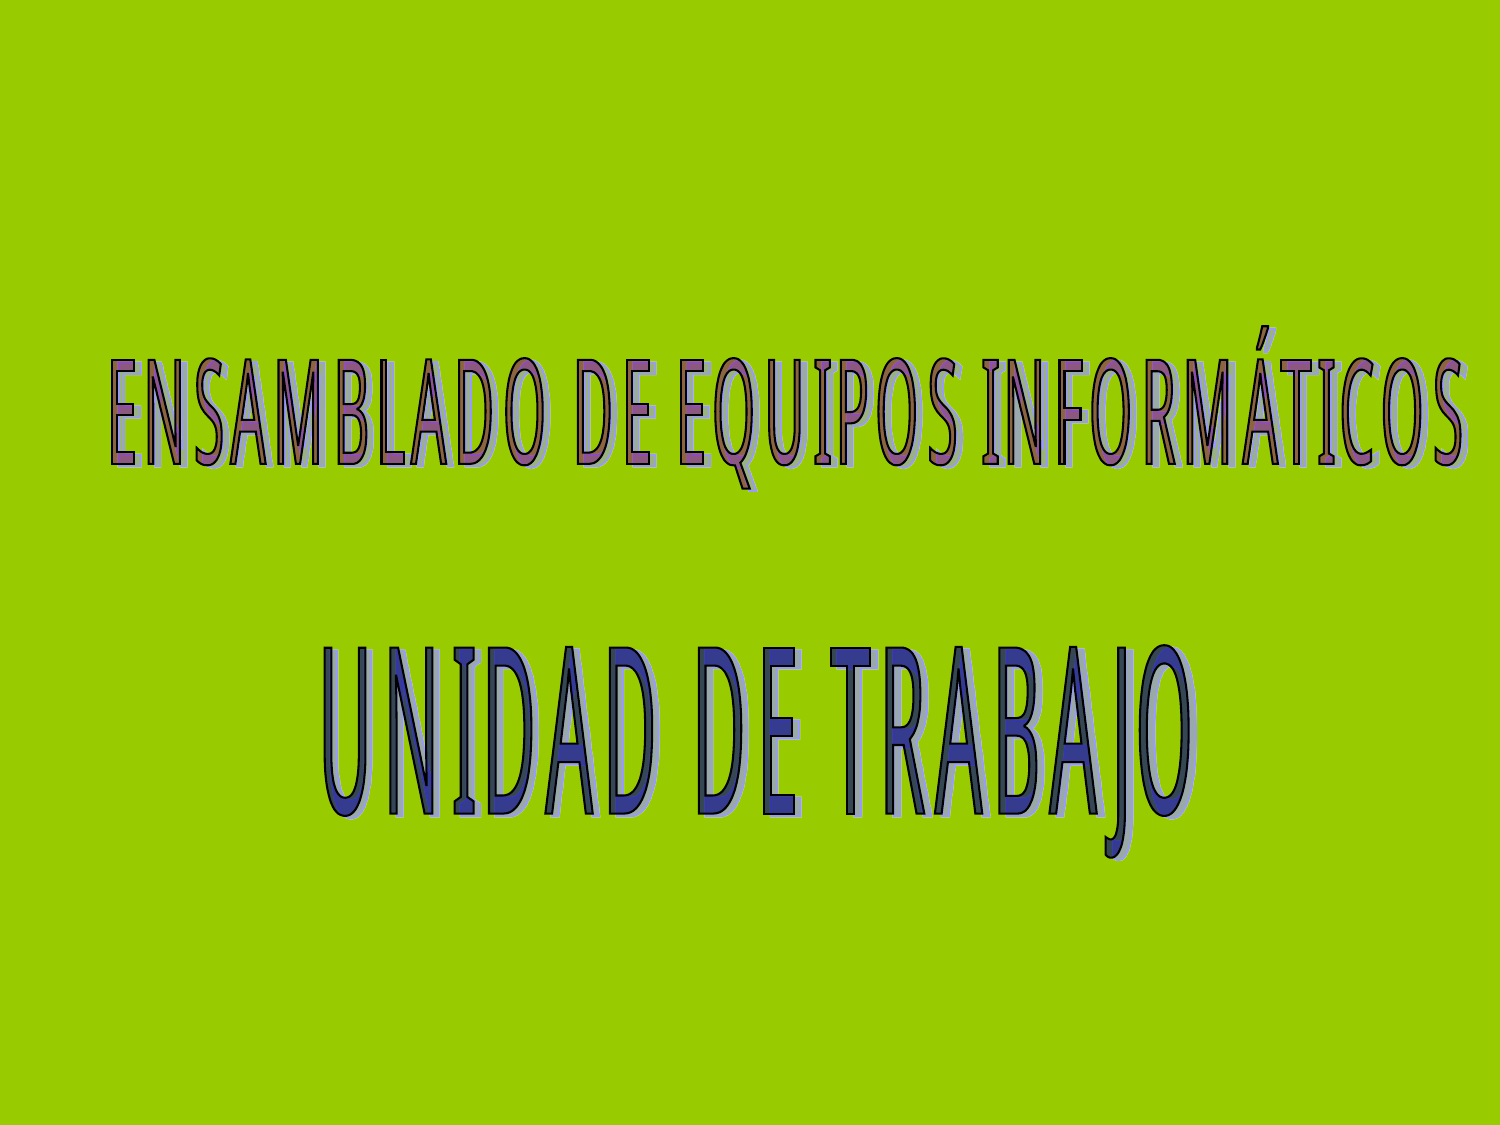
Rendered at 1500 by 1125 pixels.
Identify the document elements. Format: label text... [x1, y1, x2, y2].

text_box UNIDAD DE TRABAJO [1049, 646, 1097, 814]
text_box ENSAMBLADO DE EQUIPOS INFORMÁTICOS [148, 359, 180, 464]
text_box ENSAMBLADO DE EQUIPOS INFORMÁTICOS [1146, 359, 1175, 464]
text_box UNIDAD DE TRABAJO [454, 647, 474, 814]
text_box UNIDAD DE TRABAJO [764, 647, 794, 814]
text_box ENSAMBLADO DE EQUIPOS INFORMÁTICOS [930, 358, 956, 466]
text_box ENSAMBLADO DE EQUIPOS INFORMÁTICOS [1008, 359, 1041, 464]
text_box ENSAMBLADO DE EQUIPOS INFORMÁTICOS [1342, 358, 1373, 466]
text_box ENSAMBLADO DE EQUIPOS INFORMÁTICOS [1435, 358, 1461, 466]
text_box ENSAMBLADO DE EQUIPOS INFORMÁTICOS [338, 359, 367, 464]
text_box UNIDAD DE TRABAJO [324, 647, 366, 816]
text_box ENSAMBLADO DE EQUIPOS INFORMÁTICOS [878, 358, 915, 466]
text_box ENSAMBLADO DE EQUIPOS INFORMÁTICOS [680, 359, 703, 464]
text_box UNIDAD DE TRABAJO [1139, 645, 1189, 816]
text_box UNIDAD DE TRABAJO [488, 647, 532, 814]
text_box ENSAMBLADO DE EQUIPOS INFORMÁTICOS [769, 359, 800, 466]
text_box UNIDAD DE TRABAJO [886, 647, 925, 814]
text_box ENSAMBLADO DE EQUIPOS INFORMÁTICOS [410, 359, 447, 464]
text_box ENSAMBLADO DE EQUIPOS INFORMÁTICOS [381, 359, 404, 464]
text_box ENSAMBLADO DE EQUIPOS INFORMÁTICOS [627, 359, 650, 464]
text_box ENSAMBLADO DE EQUIPOS INFORMÁTICOS [112, 359, 135, 464]
text_box ENSAMBLADO DE EQUIPOS INFORMÁTICOS [196, 358, 222, 466]
text_box UNIDAD DE TRABAJO [830, 647, 871, 814]
text_box ENSAMBLADO DE EQUIPOS INFORMÁTICOS [459, 359, 491, 464]
text_box ENSAMBLADO DE EQUIPOS INFORMÁTICOS [577, 359, 610, 464]
text_box UNIDAD DE TRABAJO [999, 647, 1037, 814]
text_box UNIDAD DE TRABAJO [545, 646, 593, 814]
text_box ENSAMBLADO DE EQUIPOS INFORMÁTICOS [1281, 359, 1311, 464]
text_box ENSAMBLADO DE EQUIPOS INFORMÁTICOS [815, 359, 830, 464]
text_box ENSAMBLADO DE EQUIPOS INFORMÁTICOS [715, 358, 752, 489]
text_box ENSAMBLADO DE EQUIPOS INFORMÁTICOS [1092, 358, 1129, 466]
text_box ENSAMBLADO DE EQUIPOS INFORMÁTICOS [1059, 359, 1082, 464]
text_box ENSAMBLADO DE EQUIPOS INFORMÁTICOS [840, 359, 867, 464]
text_box UNIDAD DE TRABAJO [609, 647, 653, 814]
text_box UNIDAD DE TRABAJO [698, 647, 742, 814]
text_box UNIDAD DE TRABAJO [934, 646, 983, 814]
text_box UNIDAD DE TRABAJO [1105, 647, 1125, 858]
text_box ENSAMBLADO DE EQUIPOS INFORMÁTICOS [1187, 359, 1228, 464]
text_box ENSAMBLADO DE EQUIPOS INFORMÁTICOS [506, 358, 543, 466]
text_box ENSAMBLADO DE EQUIPOS INFORMÁTICOS [1242, 359, 1278, 464]
text_box ENSAMBLADO DE EQUIPOS INFORMÁTICOS [278, 359, 318, 464]
text_box ENSAMBLADO DE EQUIPOS INFORMÁTICOS [1383, 358, 1421, 466]
text_box UNIDAD DE TRABAJO [390, 647, 433, 814]
text_box ENSAMBLADO DE EQUIPOS INFORMÁTICOS [230, 359, 266, 464]
text_box ENSAMBLADO DE EQUIPOS INFORMÁTICOS [983, 359, 998, 464]
text_box ENSAMBLADO DE EQUIPOS INFORMÁTICOS [1319, 359, 1334, 464]
